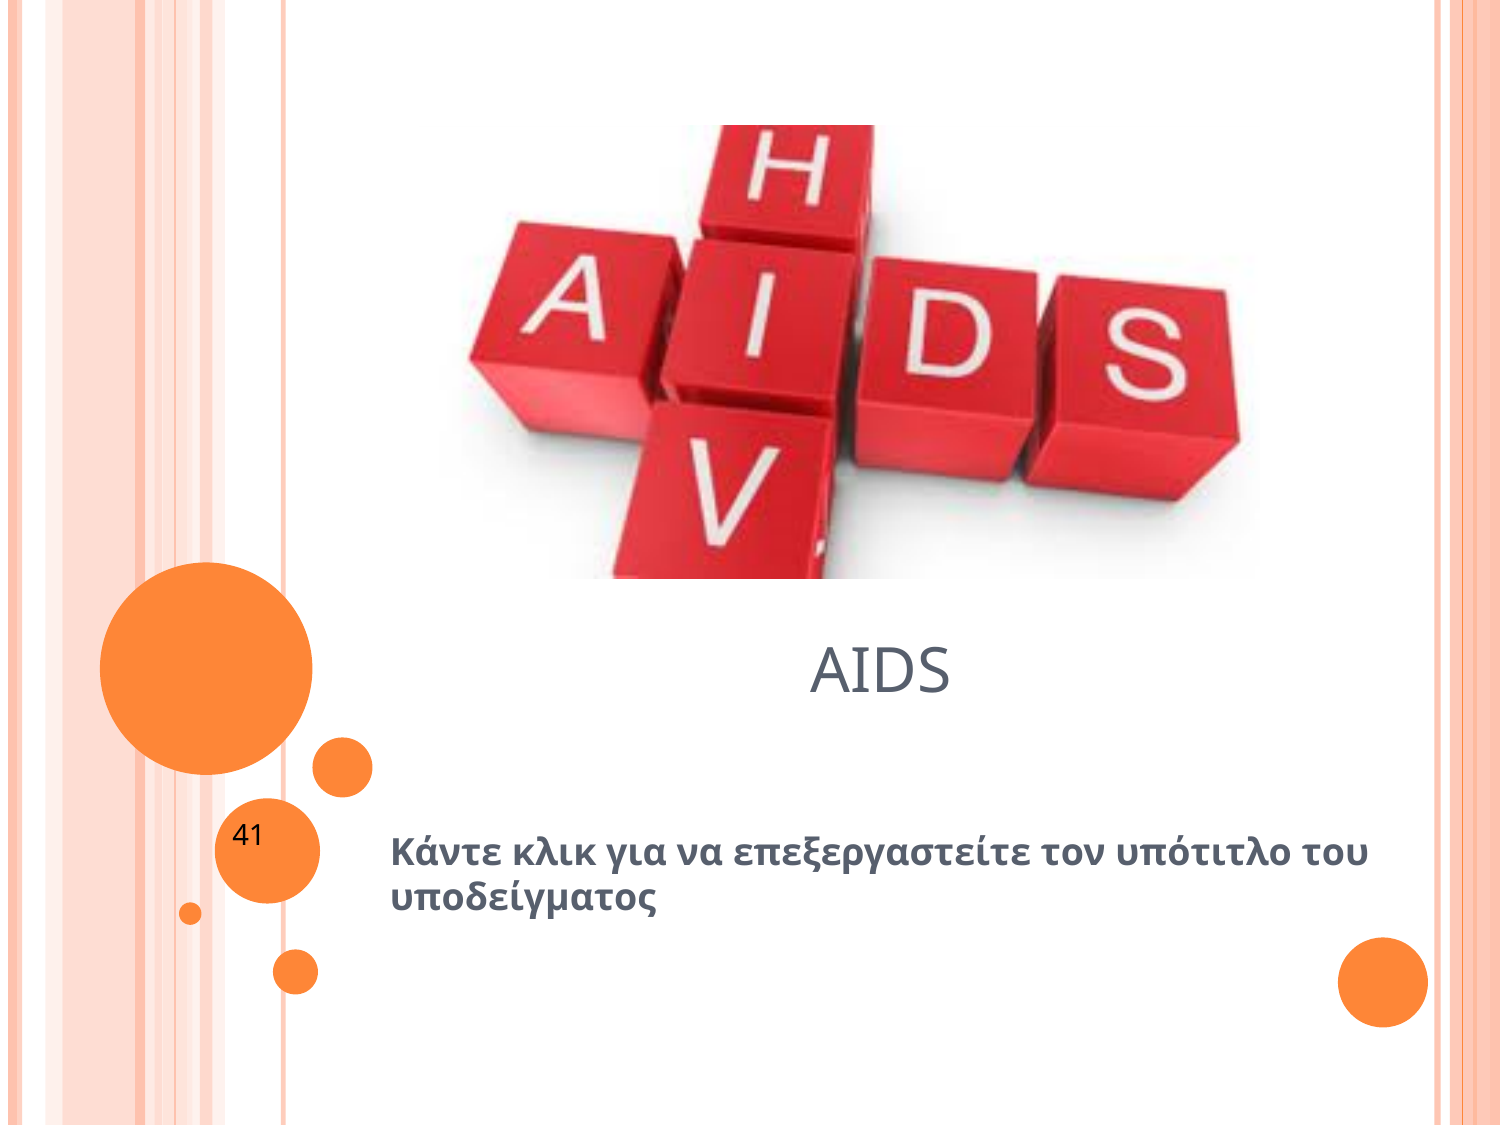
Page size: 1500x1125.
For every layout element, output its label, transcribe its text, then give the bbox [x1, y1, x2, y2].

slide_number <αριθμός> [217, 808, 318, 894]
picture [419, 125, 1260, 579]
title AIDS [375, 512, 1388, 824]
